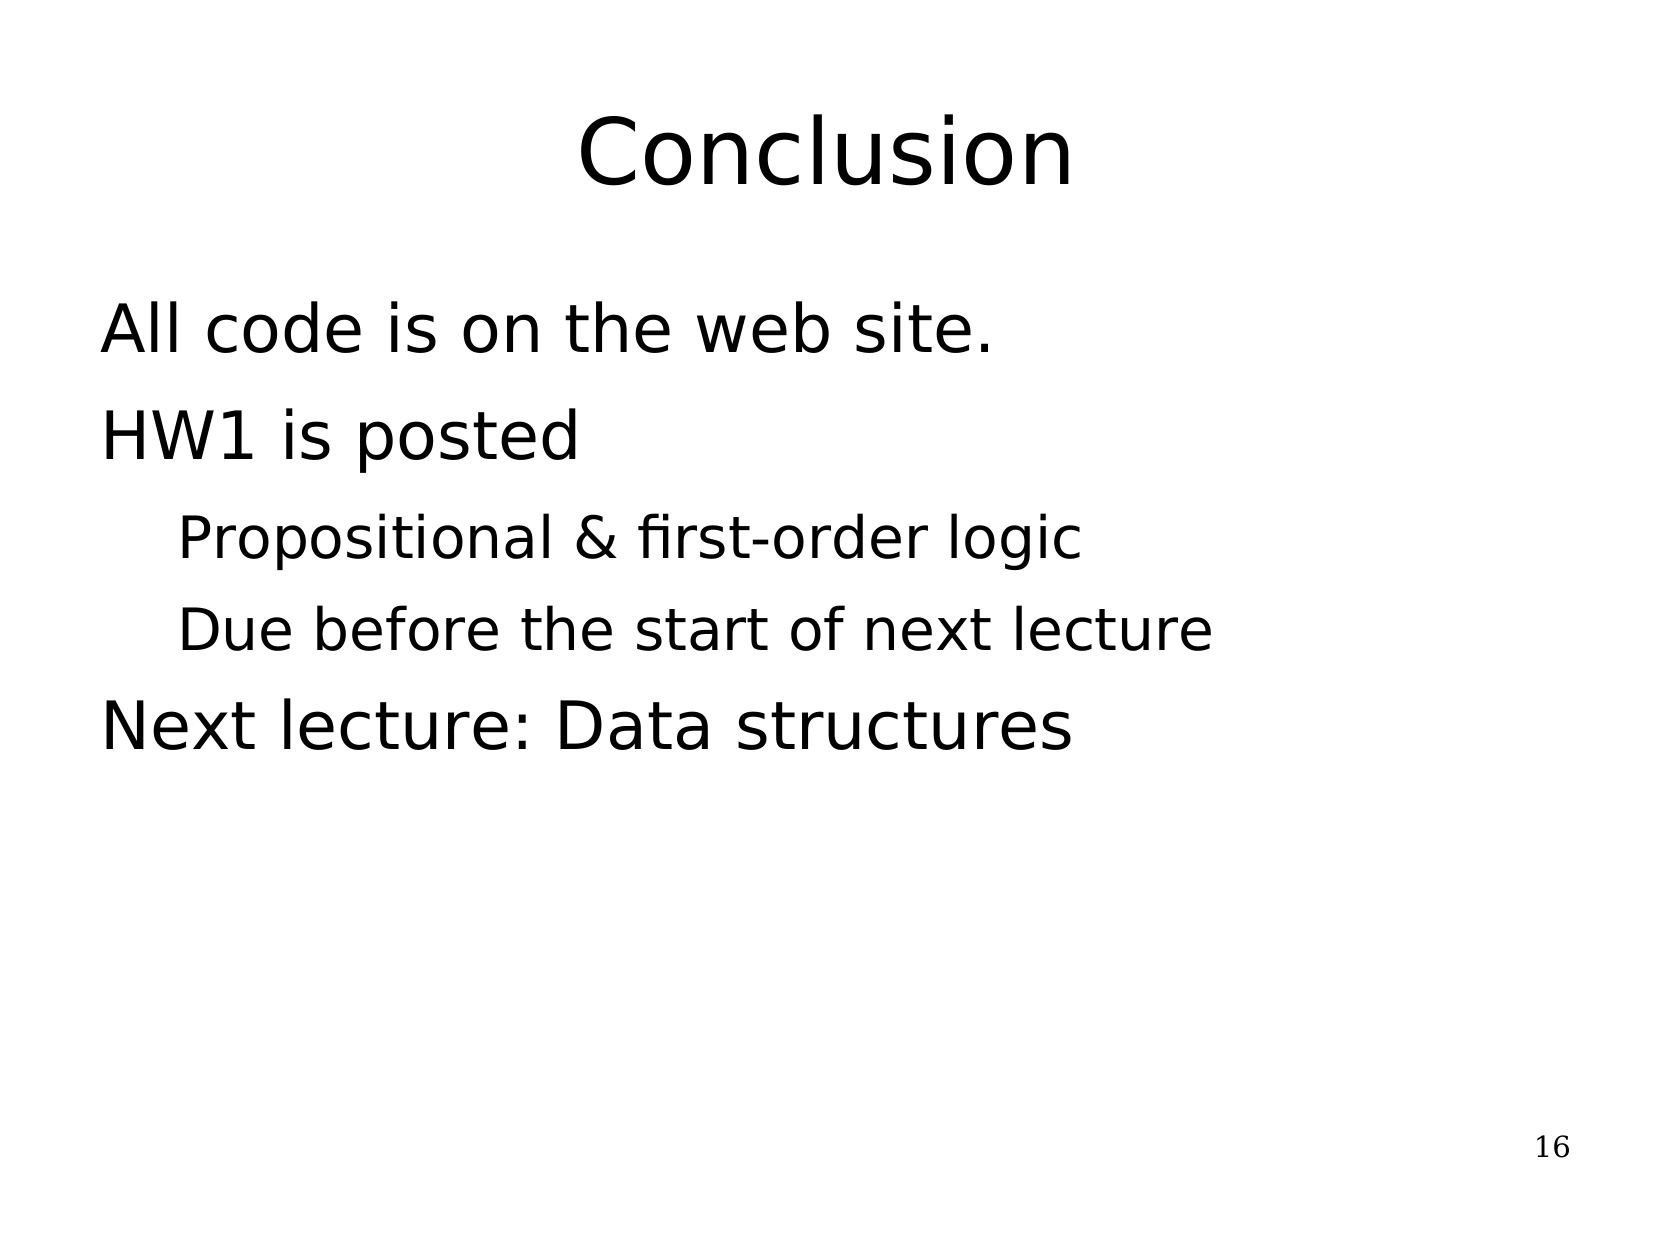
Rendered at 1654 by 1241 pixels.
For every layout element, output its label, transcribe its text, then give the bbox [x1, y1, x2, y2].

title Conclusion [82, 49, 1571, 257]
list All code is on the web site. HW1 is posted Propositional & first-order logic Due before the start of next lecture Next lecture: Data structures [82, 290, 1571, 1109]
